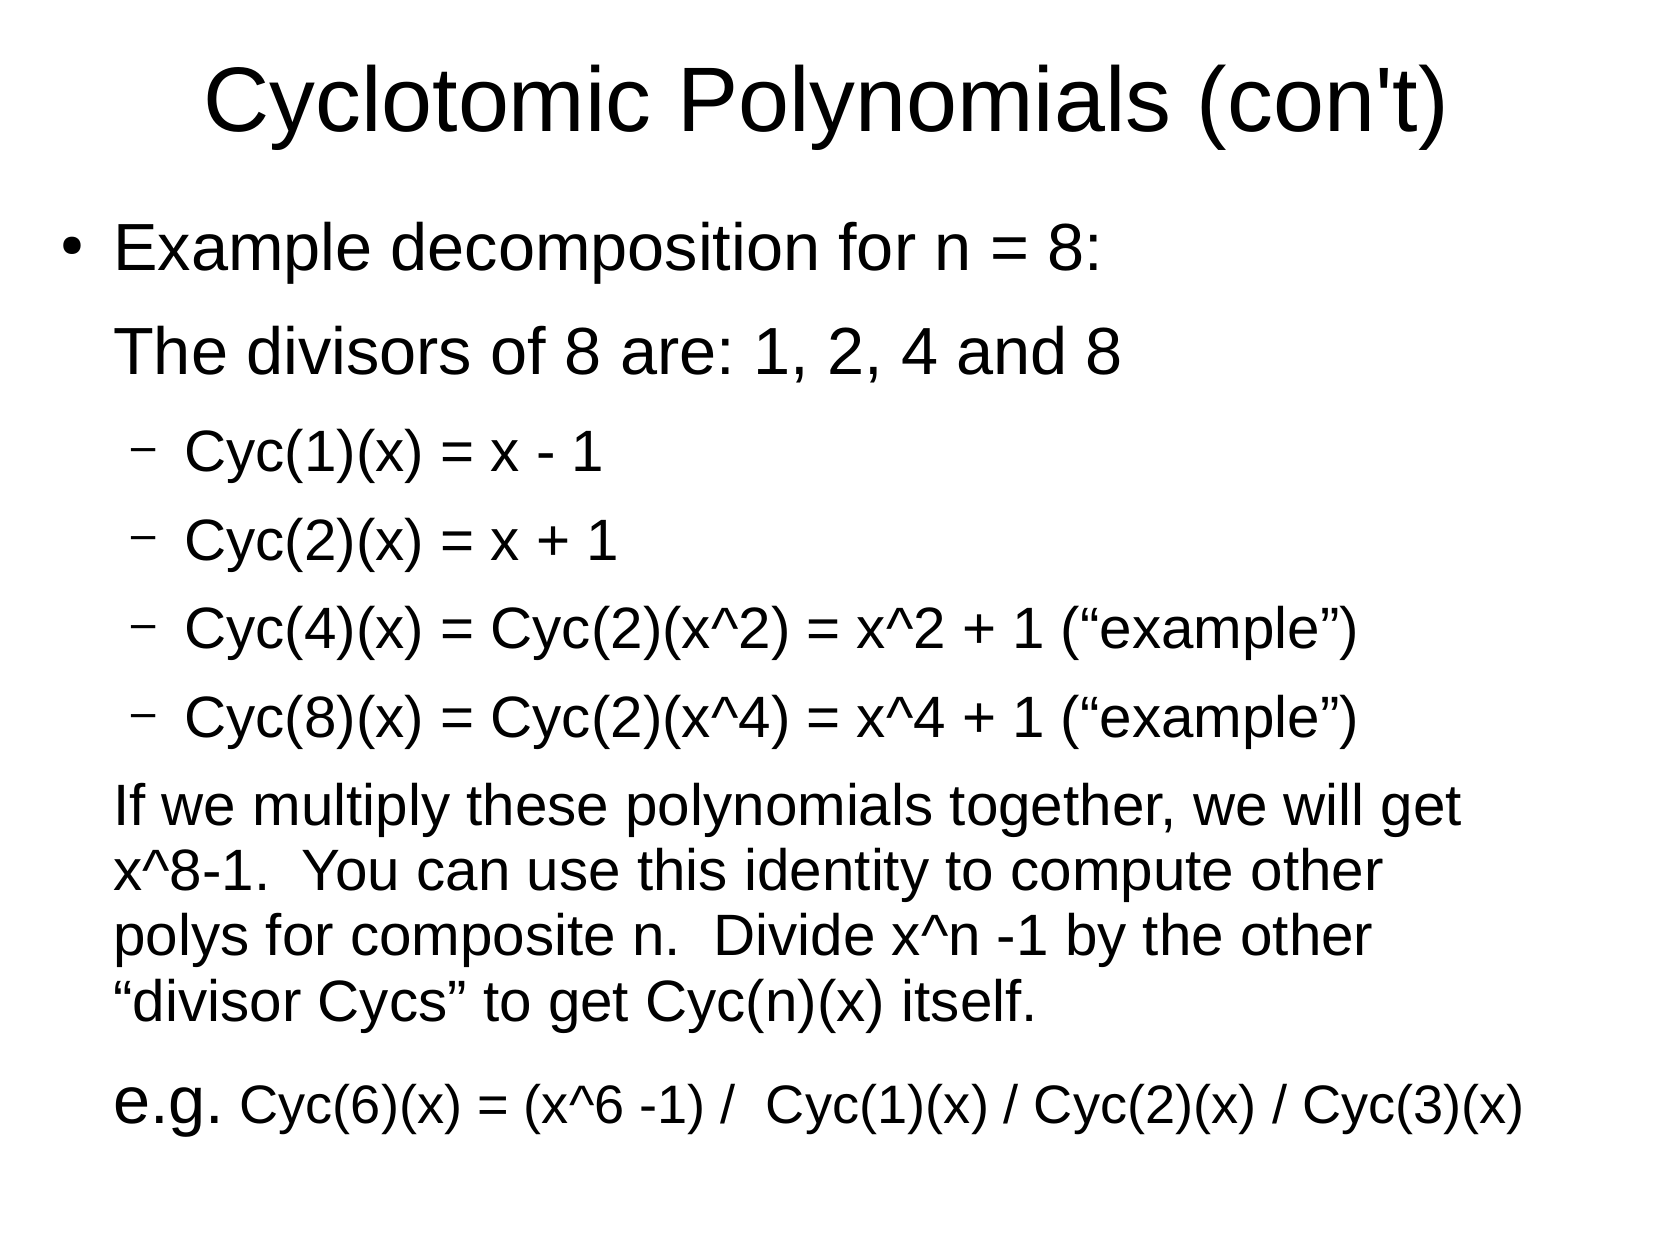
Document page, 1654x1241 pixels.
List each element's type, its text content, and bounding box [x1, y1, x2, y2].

list Example decomposition for n = 8: The divisors of 8 are: 1, 2, 4 and 8 Cyc(1)(x) = x - 1 Cyc(2)(x) = x + 1 Cyc(4)(x) = Cyc(2)(x^2) = x^2 + 1 (“example”) Cyc(8)(x) = Cyc(2)(x^4) = x^4 + 1 (“example”) If we multiply these polynomials together, we will get x^8-1. You can use this identity to compute other polys for composite n. Divide x^n -1 by the other “divisor Cycs” to get Cyc(n)(x) itself. e.g. Cyc(6)(x) = (x^6 -1) / Cyc(1)(x) / Cyc(2)(x) / Cyc(3)(x) [42, 210, 1531, 1201]
title Cyclotomic Polynomials (con't) [82, 48, 1571, 152]
